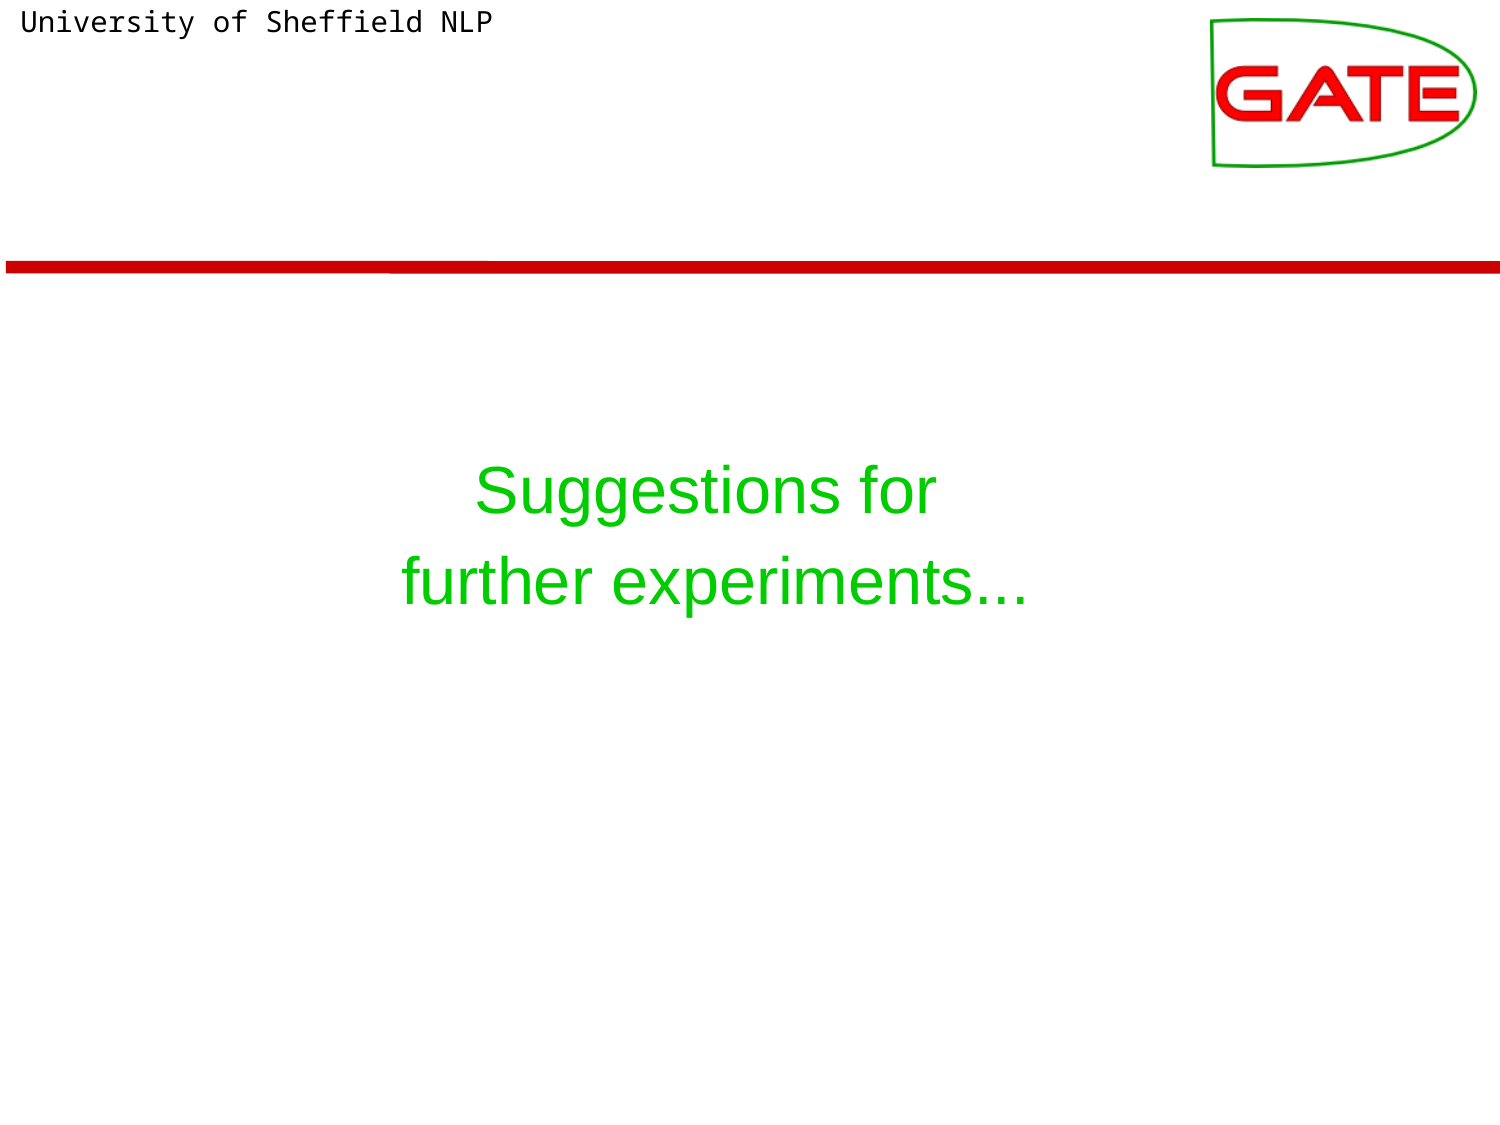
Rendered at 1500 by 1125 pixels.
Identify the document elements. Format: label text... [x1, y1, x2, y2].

subtitle Suggestions for further experiments... [41, 45, 1391, 1026]
picture [1210, 18, 1477, 168]
